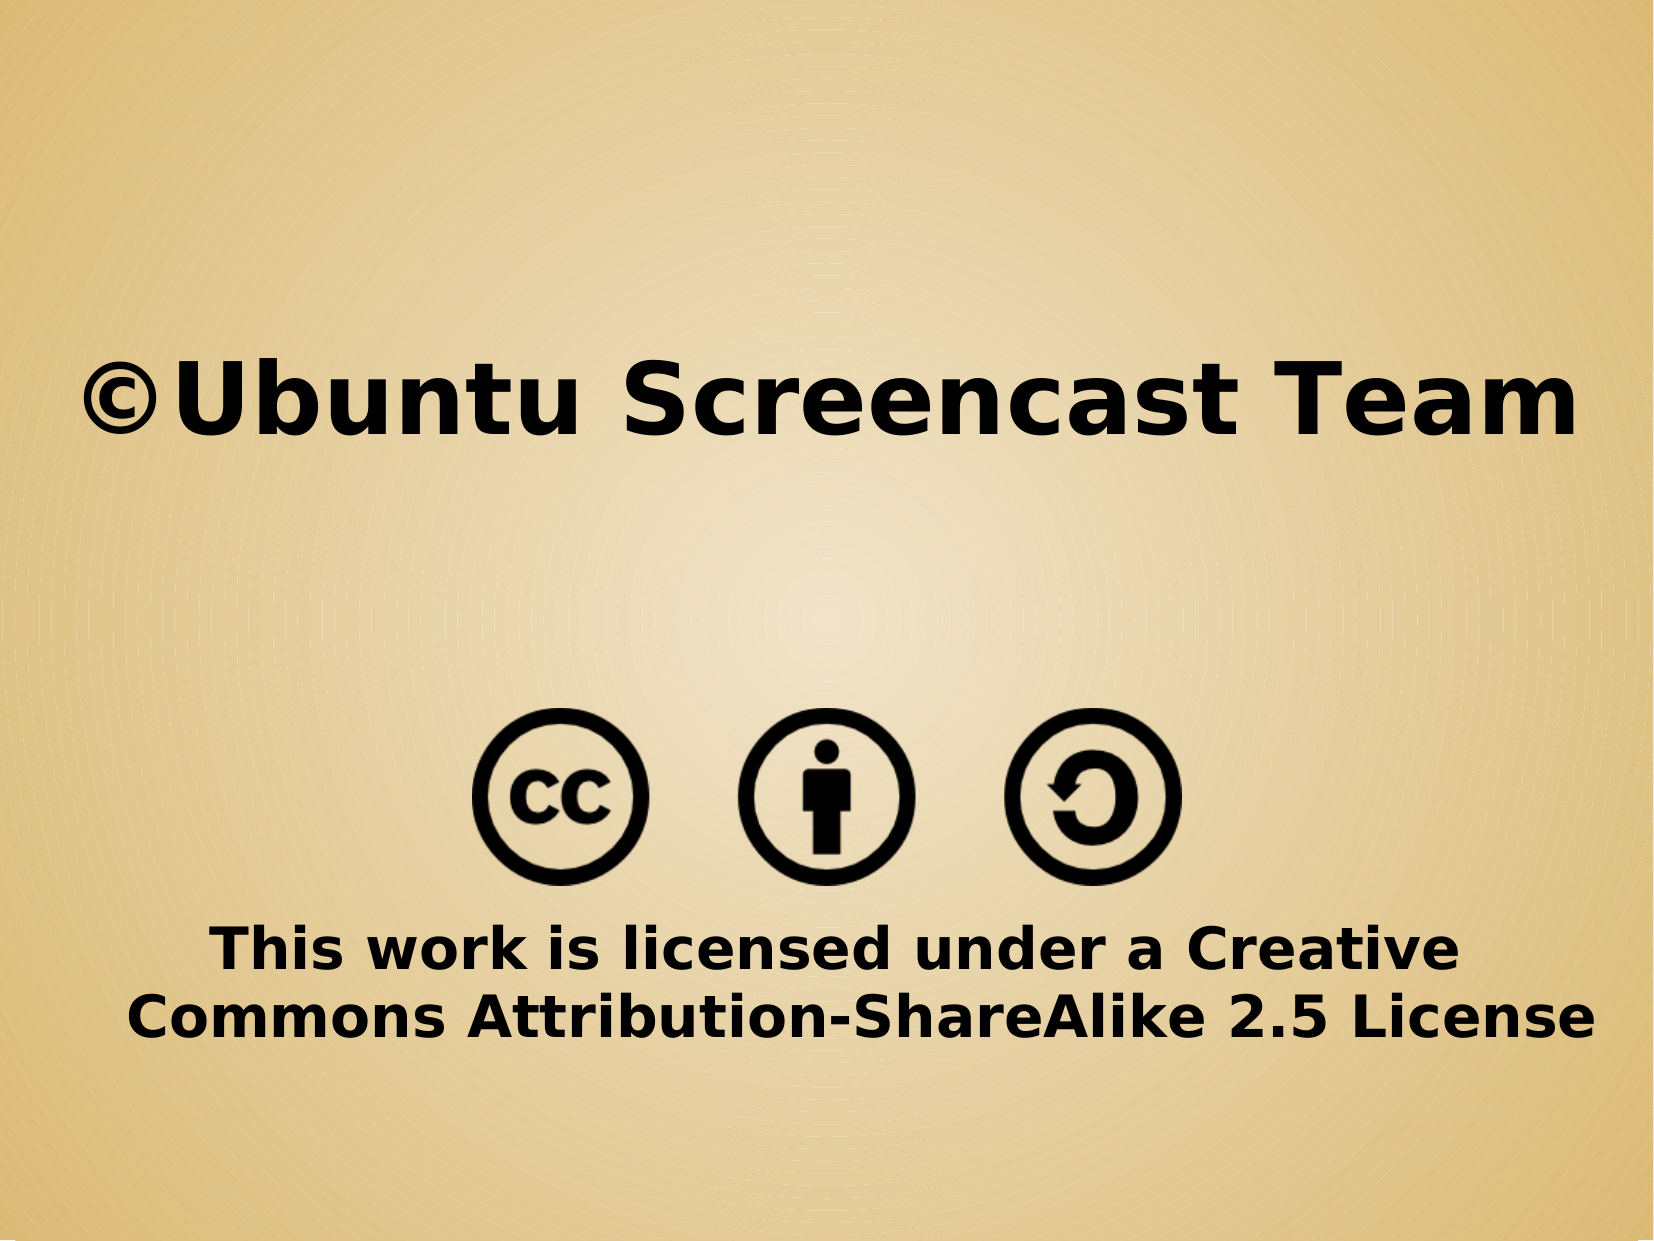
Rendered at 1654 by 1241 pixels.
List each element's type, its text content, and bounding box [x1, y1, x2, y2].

picture [472, 708, 1182, 886]
list This work is licensed under a Creative Commons Attribution-ShareAlike 2.5 License [29, 915, 1625, 1051]
title ©Ubuntu Screencast Team [29, 239, 1625, 562]
